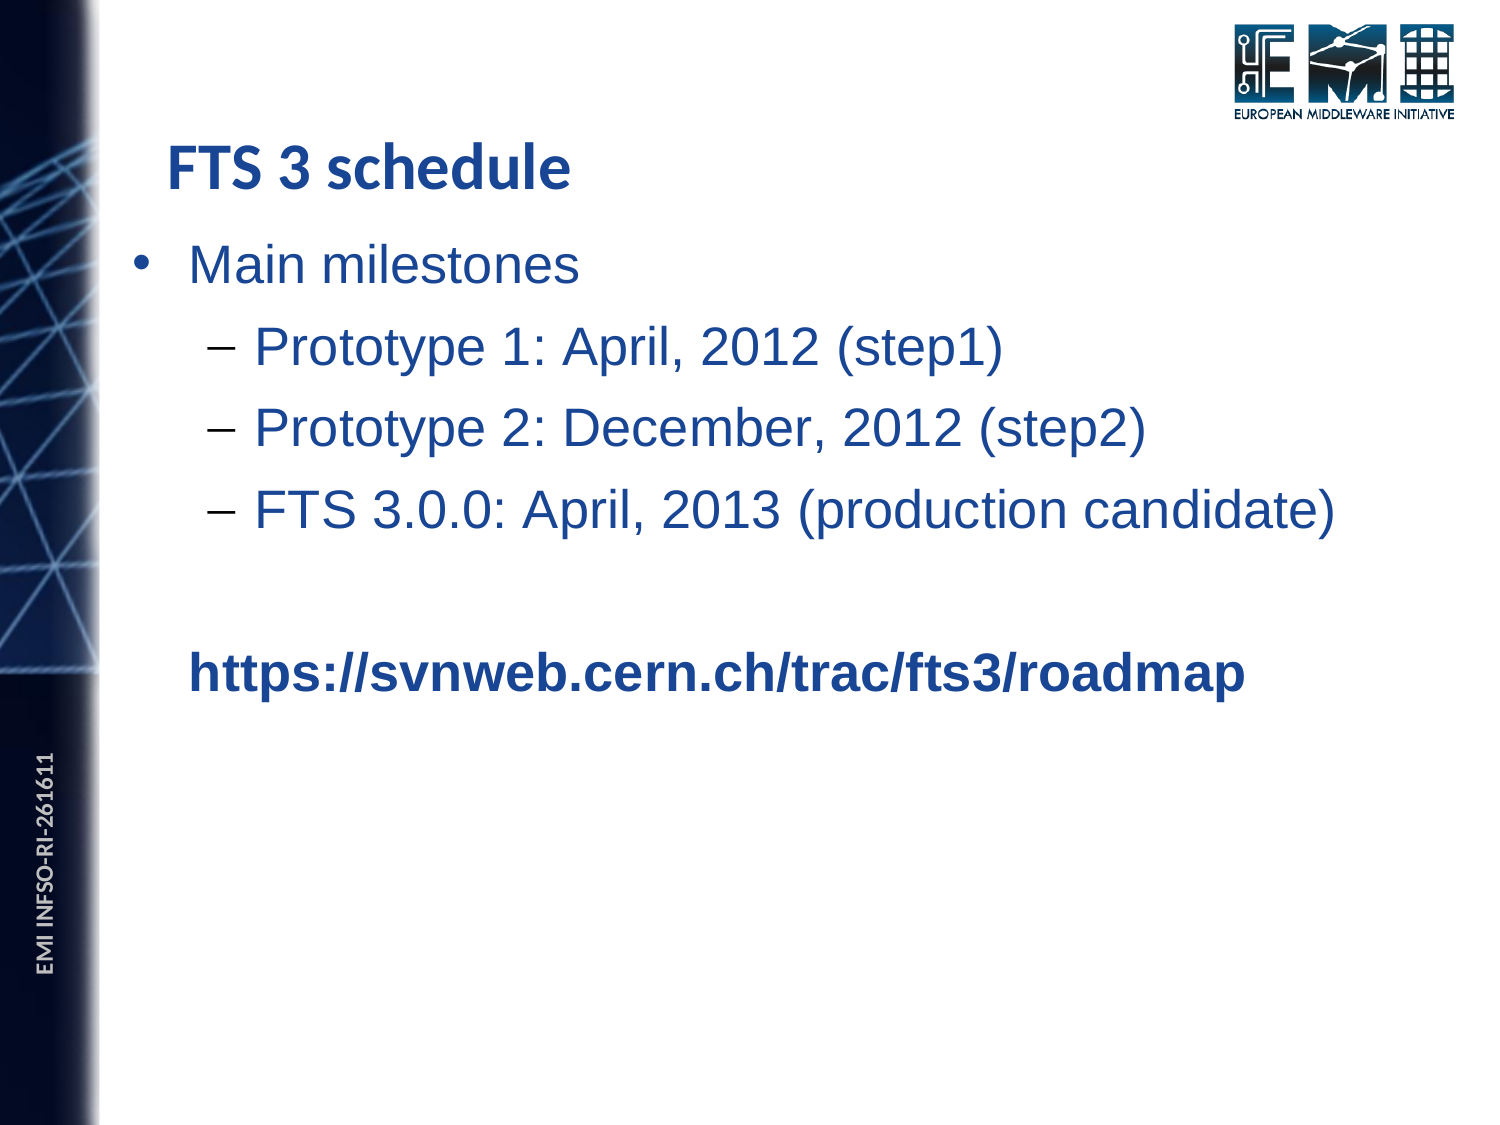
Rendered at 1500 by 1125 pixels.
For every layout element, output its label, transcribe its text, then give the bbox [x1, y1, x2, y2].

picture [0, 0, 111, 1125]
text_box FTS 3 schedule [153, 115, 1201, 211]
text_box Main milestones Prototype 1: April, 2012 (step1) Prototype 2: December, 2012 (step2) FTS 3.0.0: April, 2013 (production candidate) https://svnweb.cern.ch/trac/fts3/roadmap [118, 221, 1477, 1053]
picture [1185, 8, 1500, 140]
